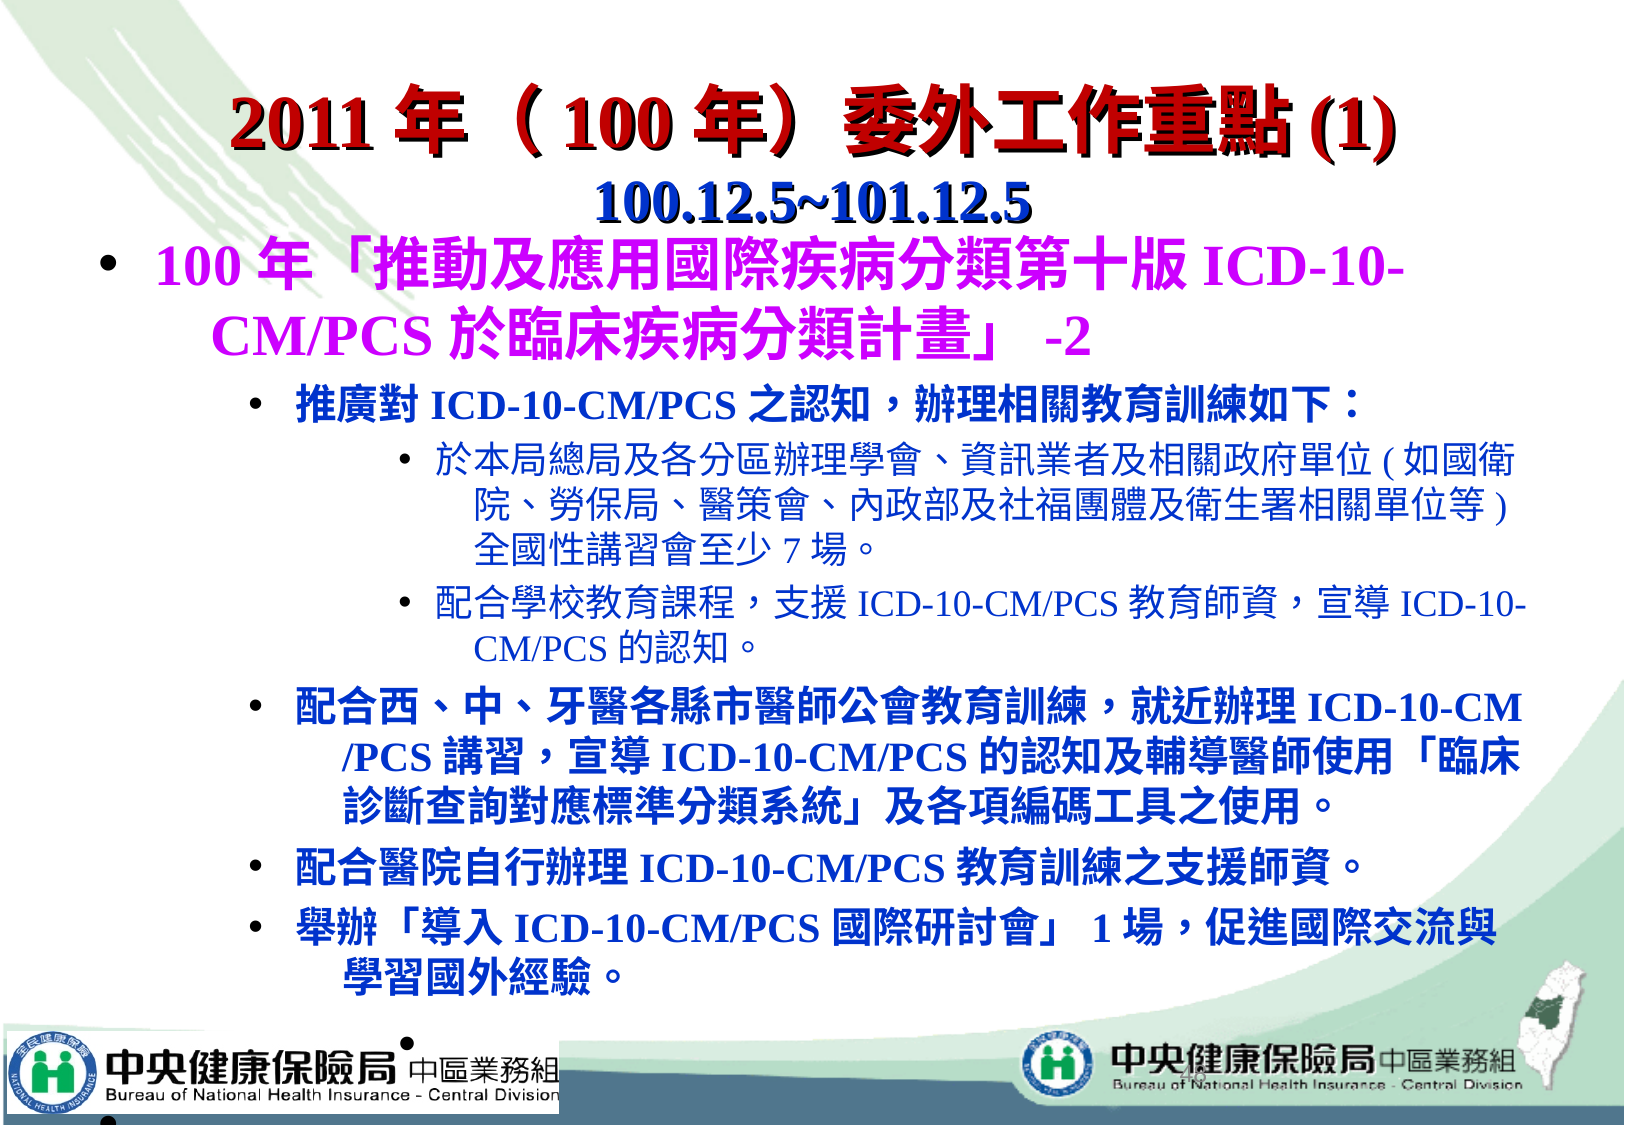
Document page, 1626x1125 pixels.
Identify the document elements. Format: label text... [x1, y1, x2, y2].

title 2011年（100年）委外工作重點(1) 100.12.5~101.12.5 [81, 58, 1544, 247]
text_box [1164, 1042, 1544, 1103]
list 100年「推動及應用國際疾病分類第十版ICD-10-CM/PCS於臨床疾病分類計畫」-2 推廣對ICD-10-CM/PCS之認知，辦理相關教育訓練如下： 於本局總局及各分區辦理學會、資訊業者及相關政府單位(如國衛院、勞保局、醫策會、內政部及社福團體及衛生署相關單位等)全國性講習會至少7場。 配合學校教育課程，支援ICD-10-CM/PCS教育師資，宣導ICD-10-CM/PCS的認知。 配合西、中、牙醫各縣市醫師公會教育訓練，就近辦理ICD-10-CM /PCS講習，宣導ICD-10-CM/PCS的認知及輔導醫師使用「臨床診斷查詢對應標準分類系統」及各項編碼工具之使用。 配合醫院自行辦理ICD-10-CM/PCS教育訓練之支援師資。 舉辦「導入ICD-10-CM/PCS國際研討會」1場，促進國際交流與學習國外經驗。 [83, 220, 1546, 1083]
